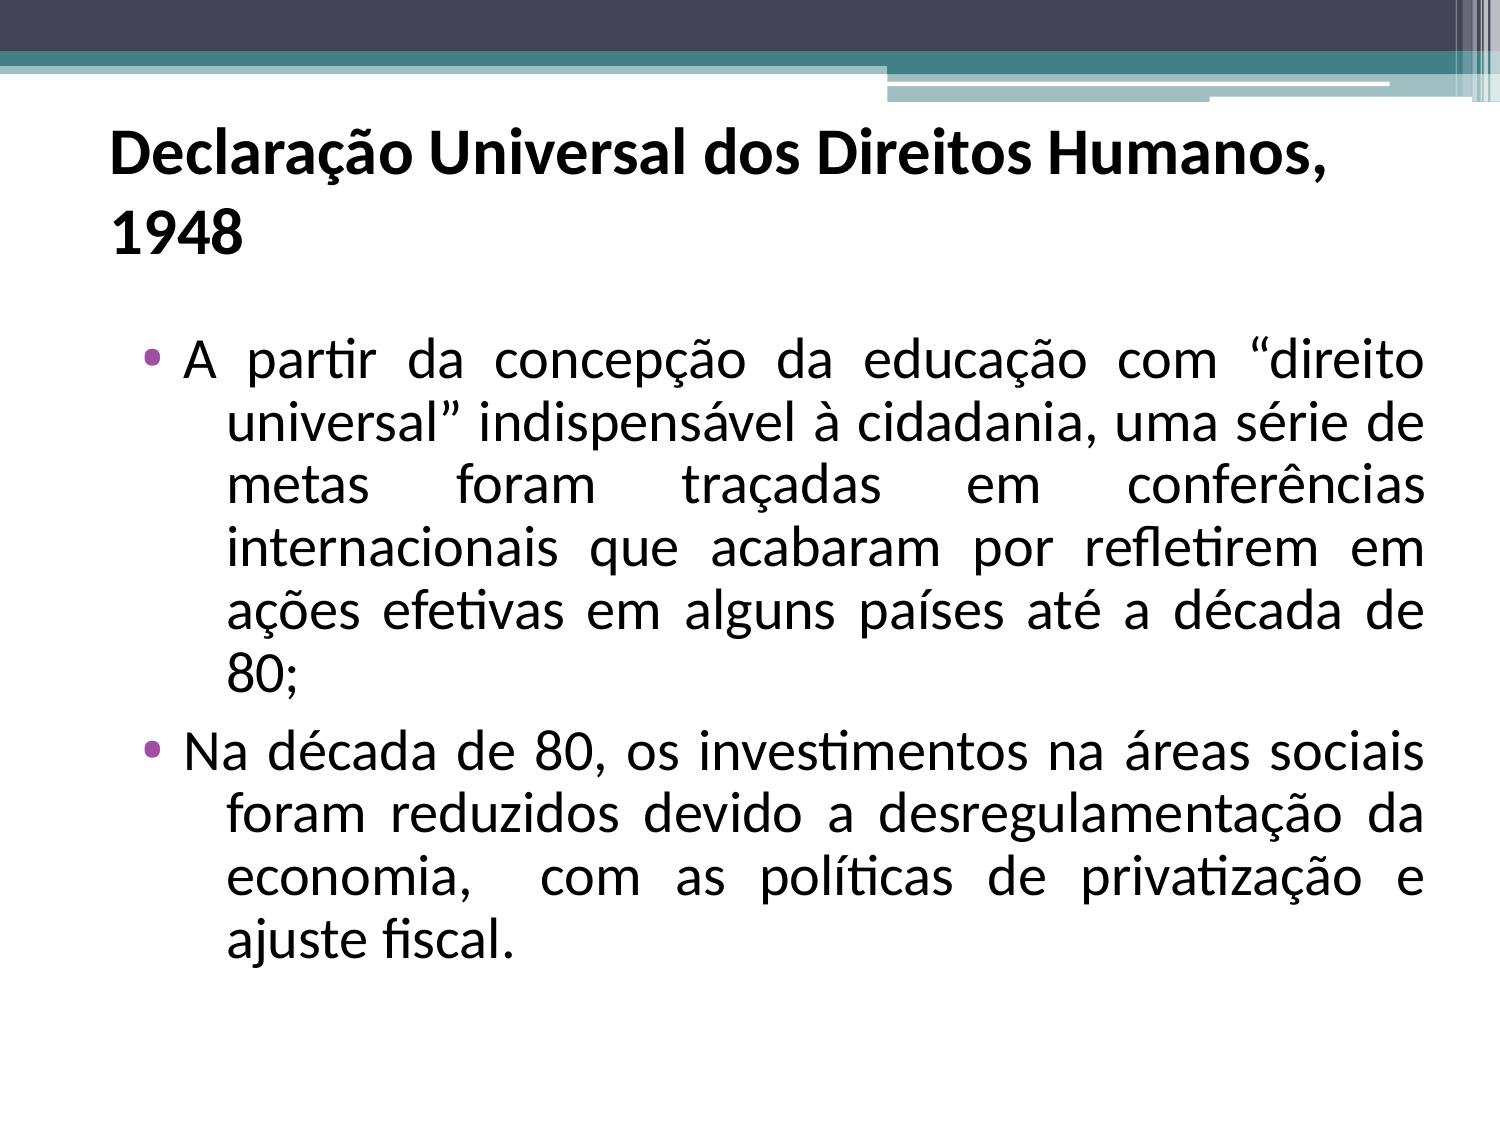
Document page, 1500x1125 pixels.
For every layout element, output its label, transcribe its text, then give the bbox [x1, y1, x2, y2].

title Declaração Universal dos Direitos Humanos, 1948 [94, 94, 1370, 282]
list A partir da concepção da educação com “direito universal” indispensável à cidadania, uma série de metas foram traçadas em conferências internacionais que acabaram por refletirem em ações efetivas em alguns países até a década de 80; Na década de 80, os investimentos na áreas sociais foram reduzidos devido a desregulamentação da economia, com as políticas de privatização e ajuste fiscal. [90, 320, 1441, 1063]
